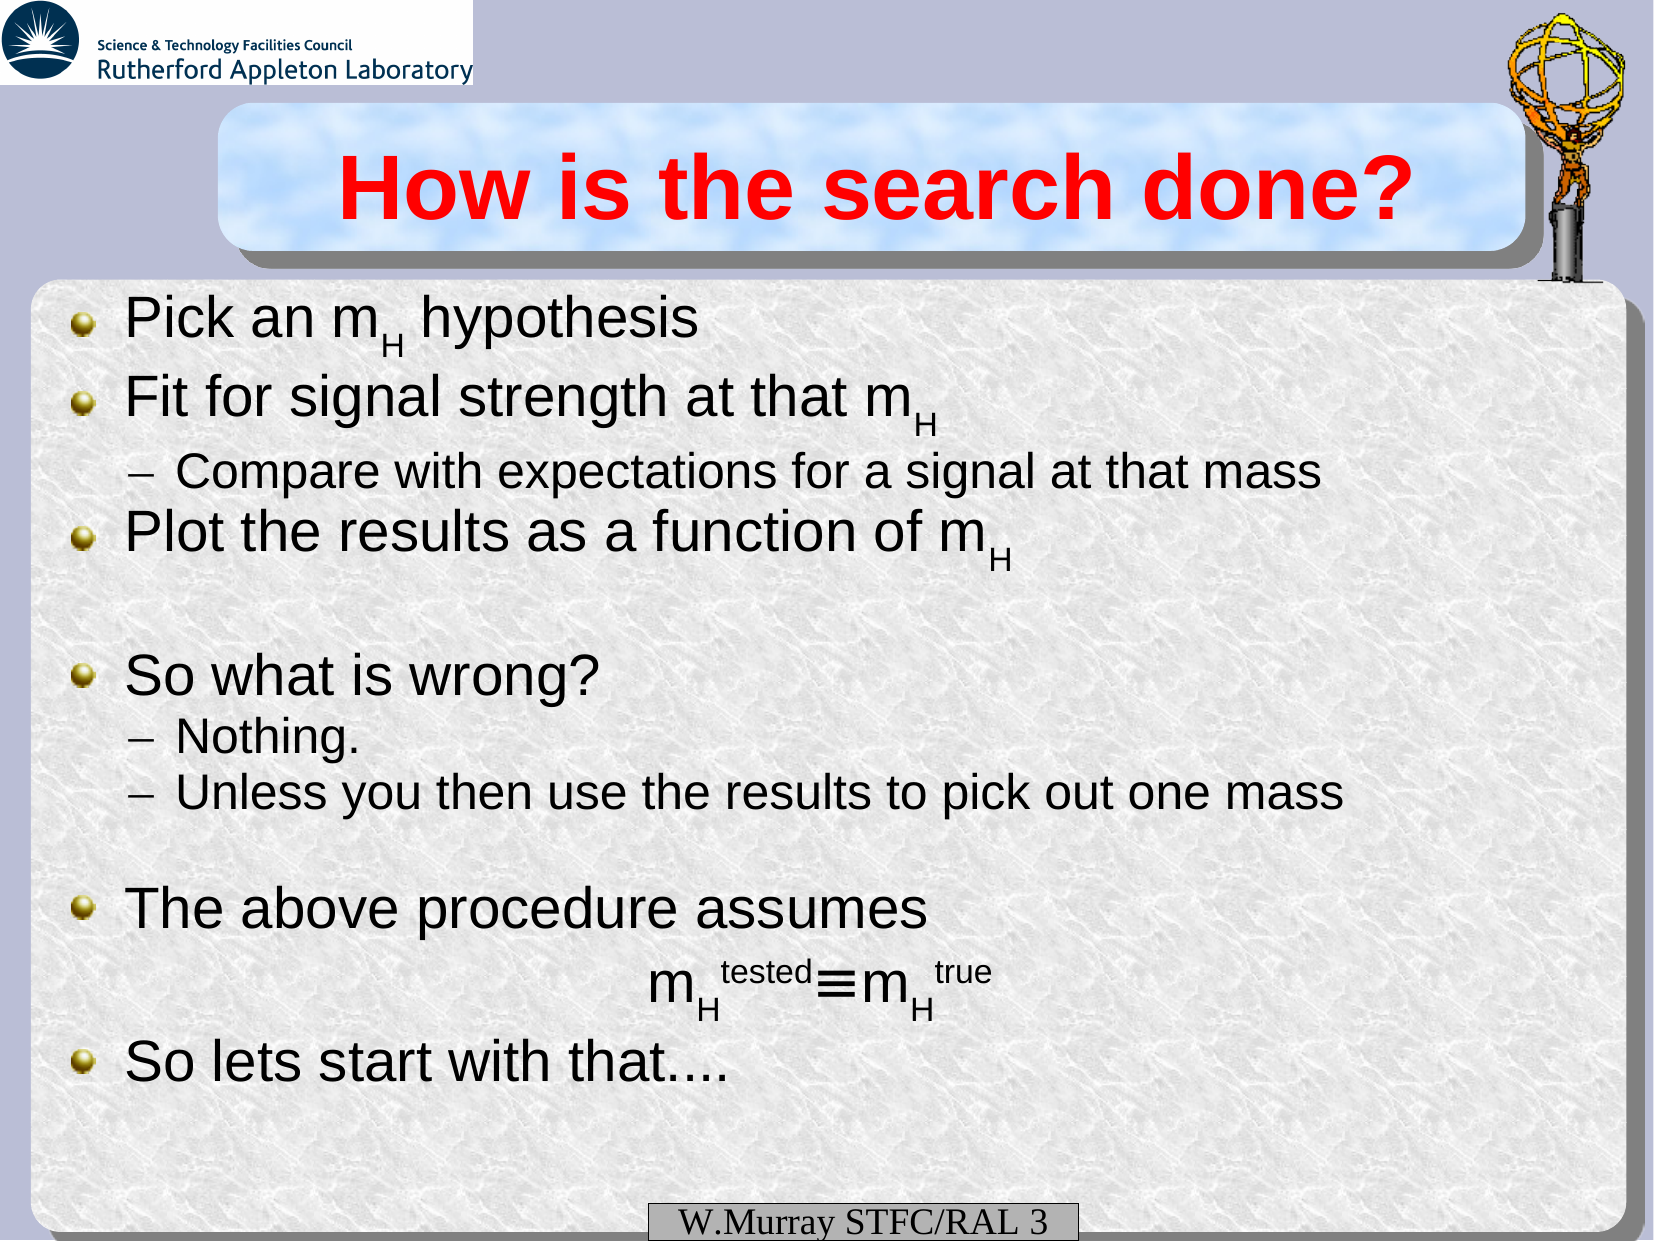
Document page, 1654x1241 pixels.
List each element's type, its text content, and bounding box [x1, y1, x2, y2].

title How is the search done? [244, 112, 1512, 263]
picture [0, 0, 473, 85]
picture [30, 0, 1654, 1232]
list Pick an mH hypothesis Fit for signal strength at that mH Compare with expectations for a signal at that mass Plot the results as a function of mH So what is wrong? Nothing. Unless you then use the results to pick out one mass The above procedure assumes mHtested≡mHtrue So lets start with that.... [53, 285, 1588, 1193]
